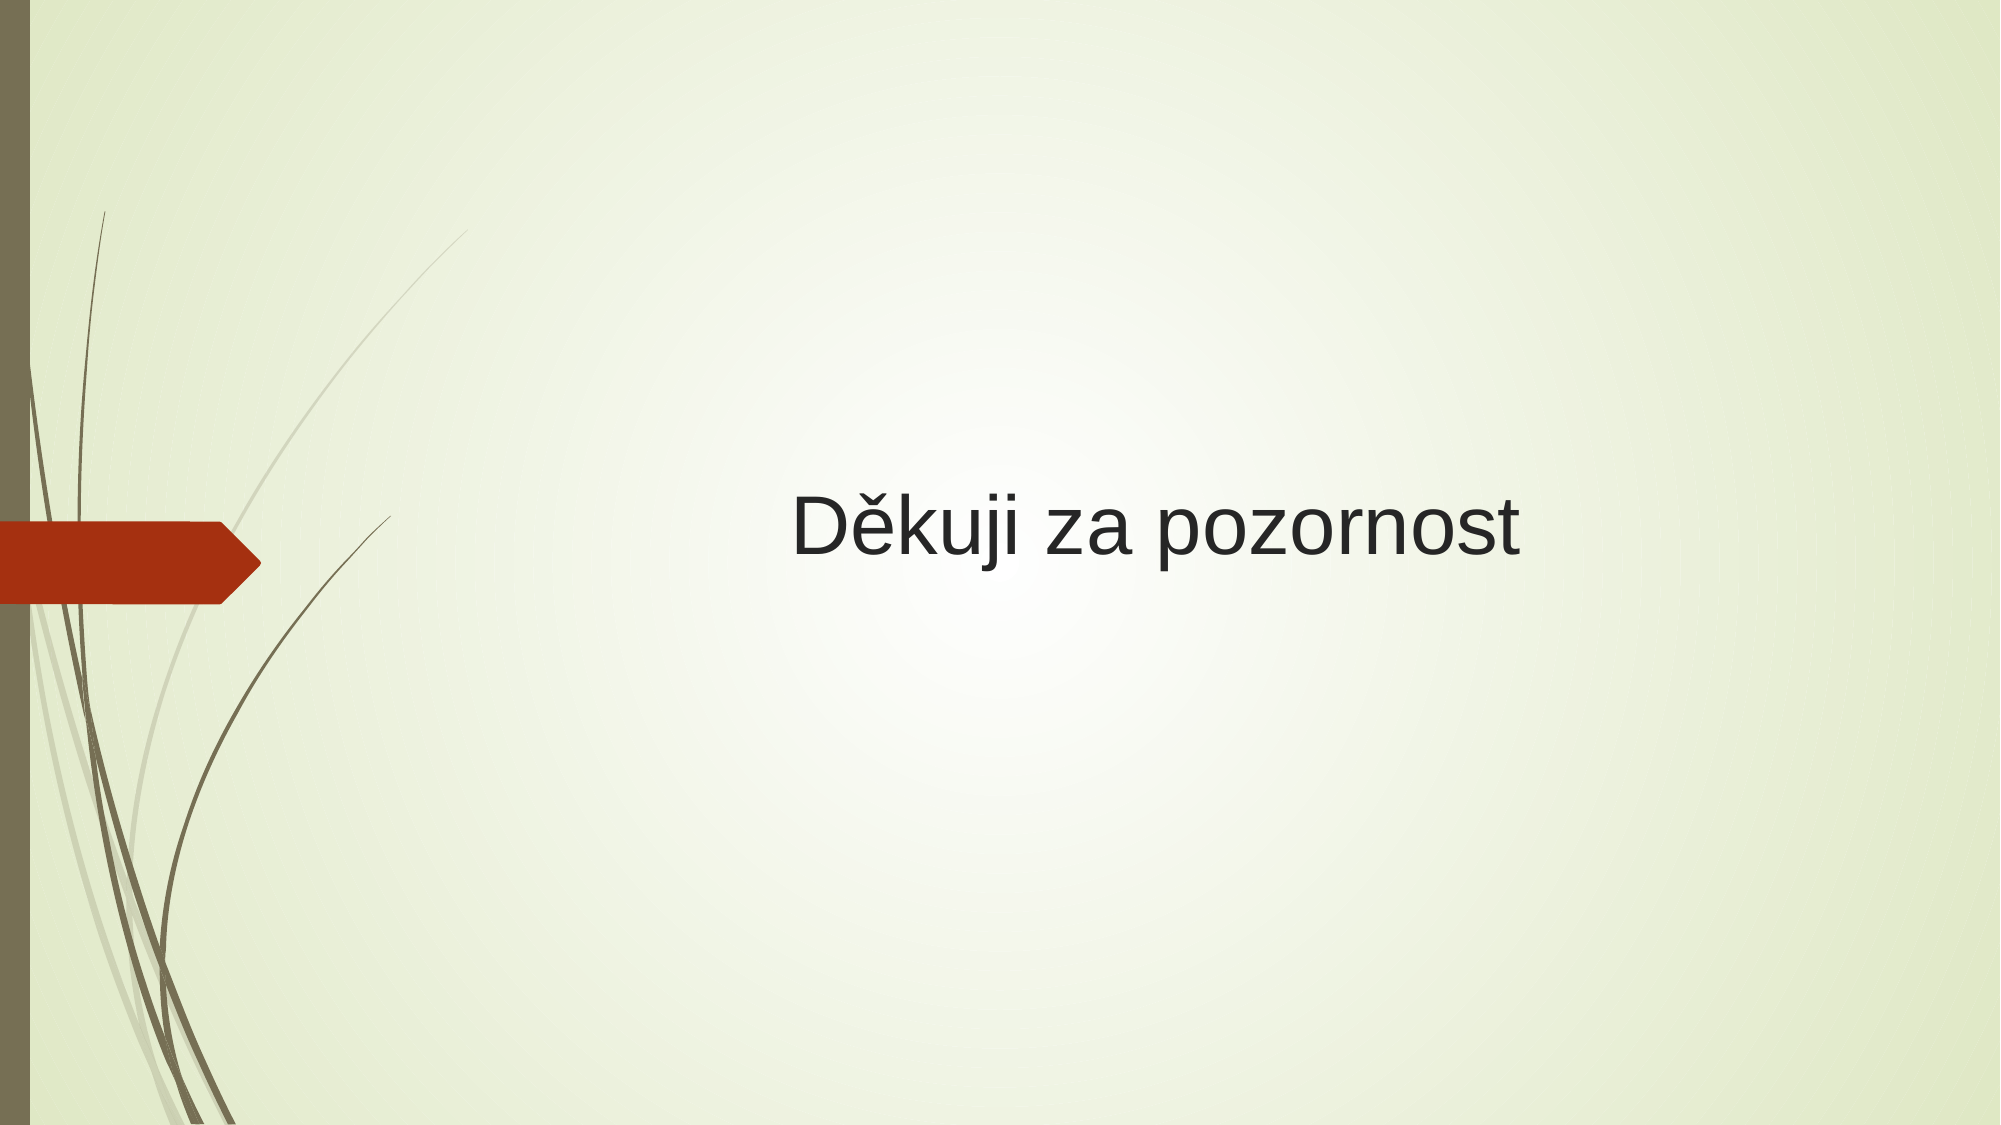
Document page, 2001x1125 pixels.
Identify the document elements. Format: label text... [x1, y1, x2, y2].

title Děkuji za pozornost [424, 337, 1888, 579]
